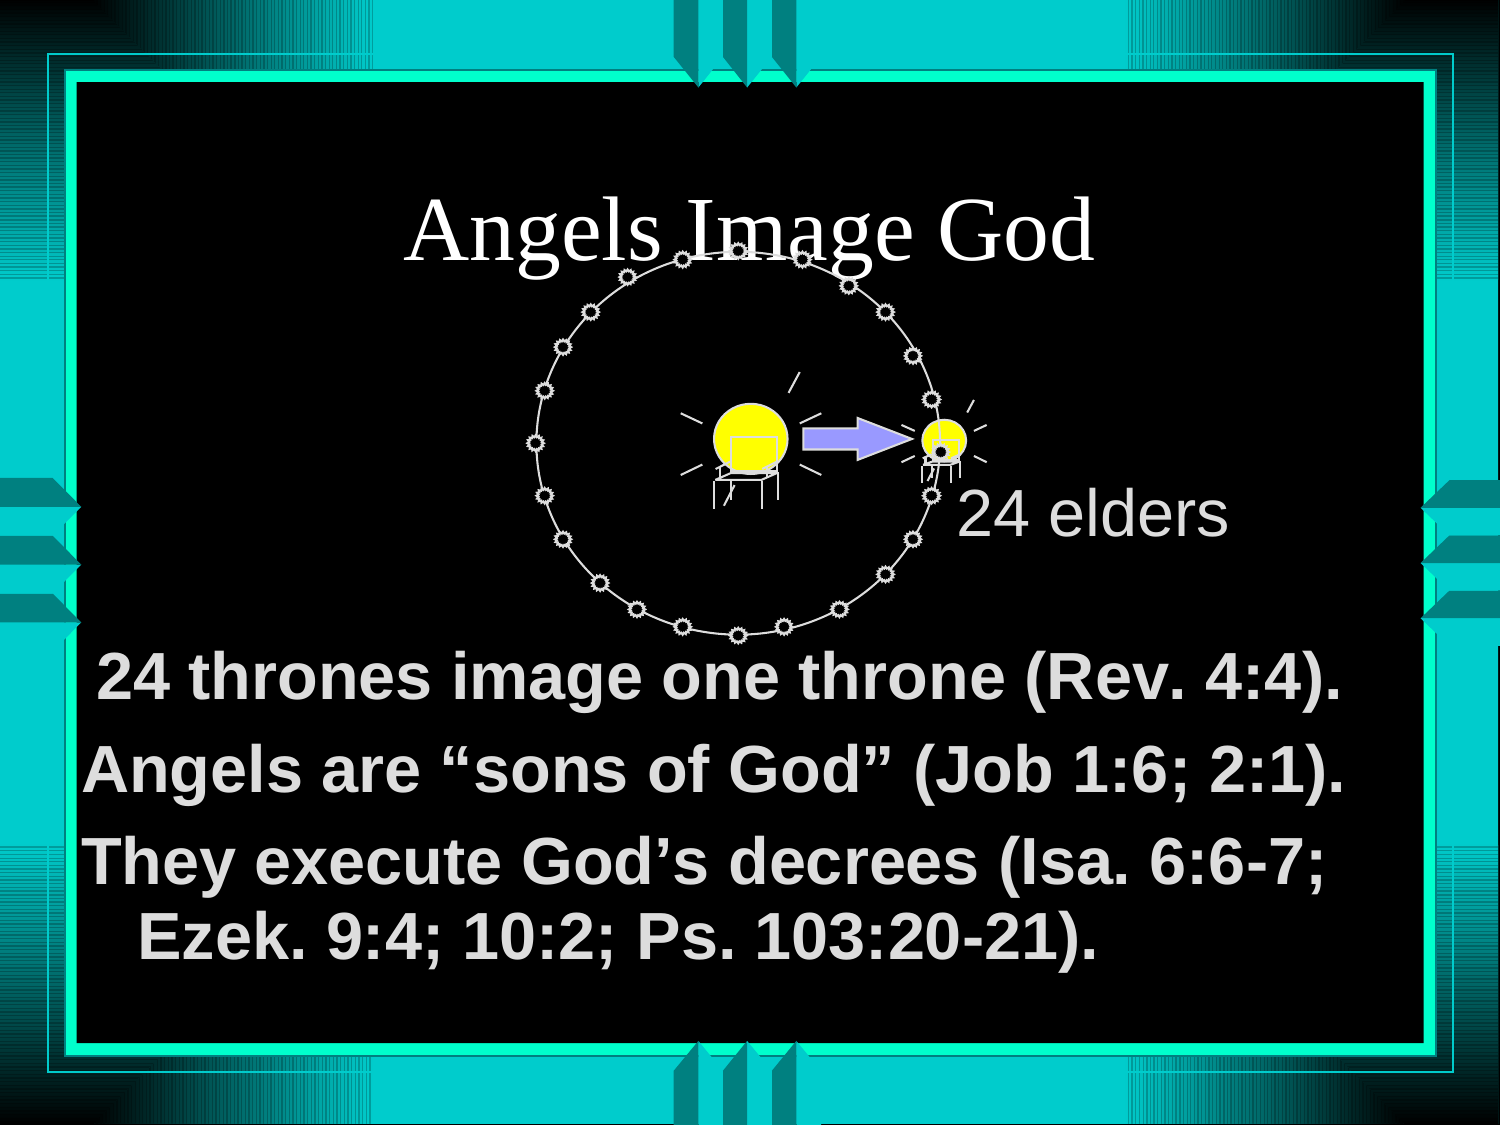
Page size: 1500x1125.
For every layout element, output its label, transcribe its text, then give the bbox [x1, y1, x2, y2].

text_box [527, 435, 544, 452]
text_box [554, 339, 572, 355]
text_box [803, 417, 912, 460]
text_box [923, 488, 941, 504]
title Angels Image God [112, 99, 1388, 288]
text_box [877, 304, 894, 320]
title Angels Image God [624, 254, 843, 288]
text_box [582, 304, 599, 320]
text_box 24 thrones image one throne (Rev. 4:4). [690, 624, 777, 633]
text_box [840, 278, 858, 294]
text_box [768, 464, 776, 470]
text_box [619, 269, 636, 285]
text_box [922, 421, 958, 460]
text_box [591, 575, 609, 591]
text_box [831, 601, 848, 618]
text_box [940, 419, 967, 454]
text_box [714, 403, 788, 463]
text_box [775, 619, 793, 635]
text_box [904, 531, 922, 547]
text_box 24 thrones image one throne (Rev. 4:4). [62, 624, 1426, 721]
list Angels are “sons of God” (Job 1:6; 2:1). They execute God’s decrees (Isa. 6:6-7; Ezek. 9:4; 10:2; Ps. 103:20-21). [65, 724, 1422, 1056]
text_box [729, 627, 747, 644]
text_box [794, 251, 811, 268]
text_box [729, 243, 747, 259]
text_box [554, 531, 572, 547]
text_box [536, 488, 553, 504]
text_box [674, 251, 691, 268]
text_box 24 elders [941, 462, 1323, 558]
text_box [674, 619, 691, 635]
text_box [536, 383, 553, 399]
text_box [877, 566, 894, 583]
text_box [904, 348, 922, 364]
text_box [923, 391, 941, 408]
text_box [628, 601, 646, 618]
text_box [732, 438, 776, 470]
